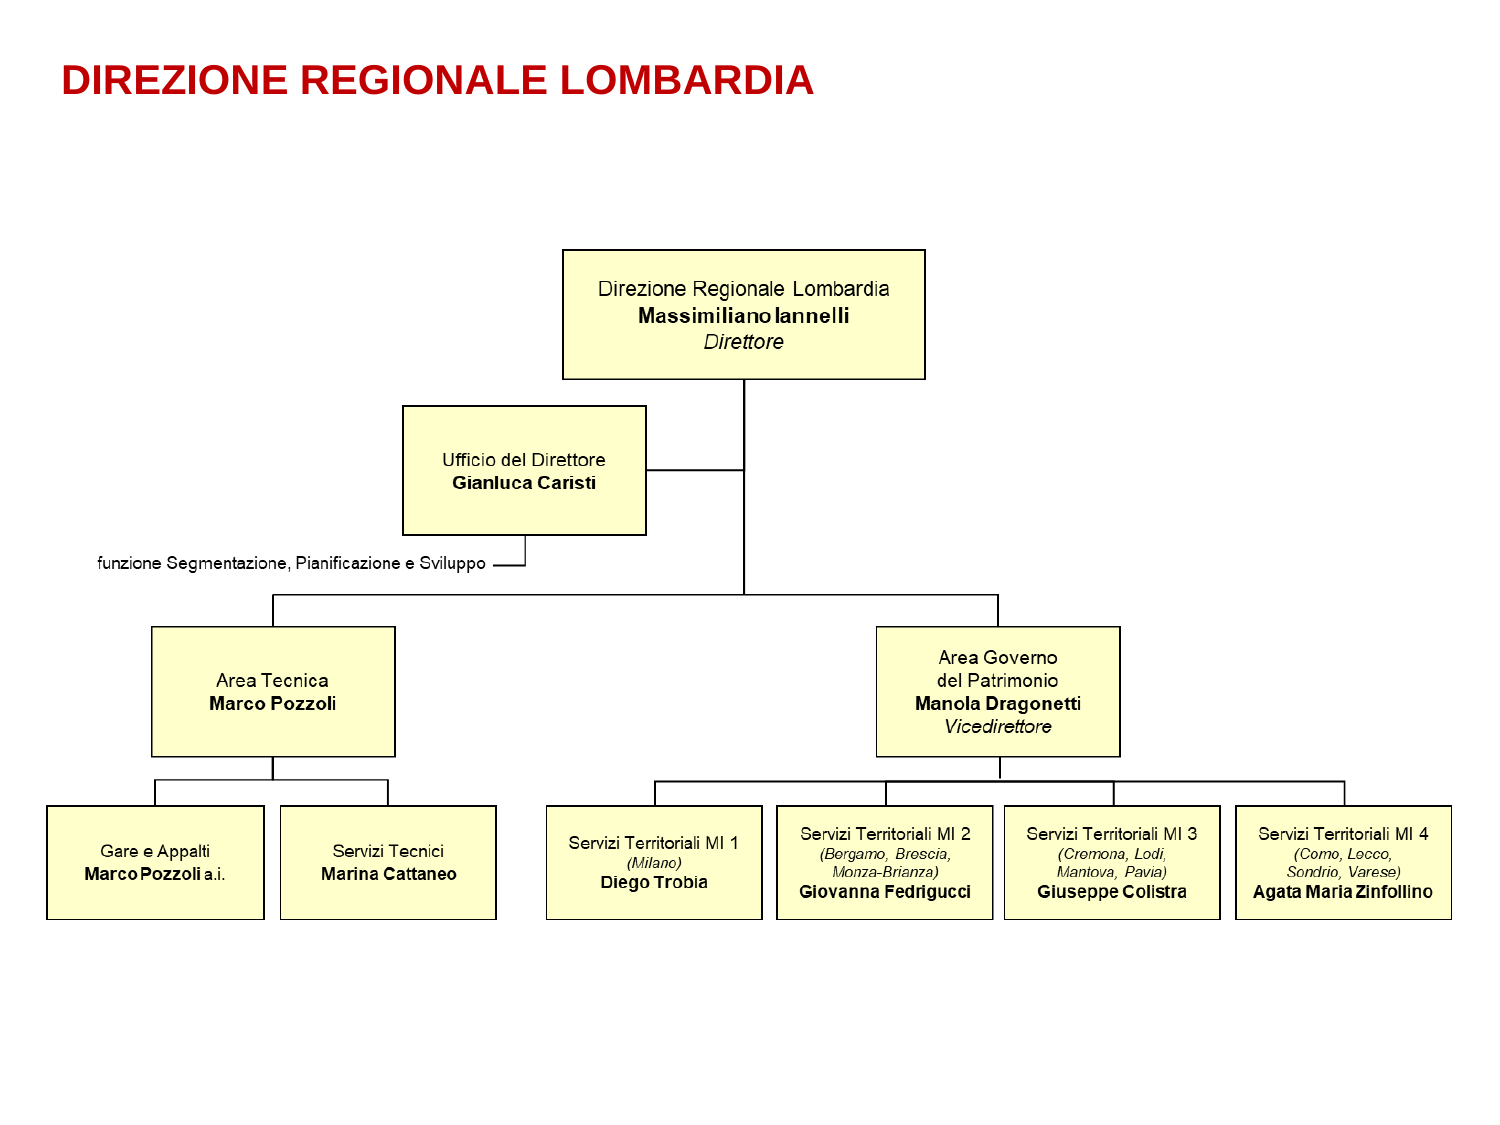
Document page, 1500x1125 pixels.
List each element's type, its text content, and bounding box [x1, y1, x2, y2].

picture [46, 249, 1452, 920]
text_box DIREZIONE REGIONALE LOMBARDIA [46, 45, 1387, 128]
